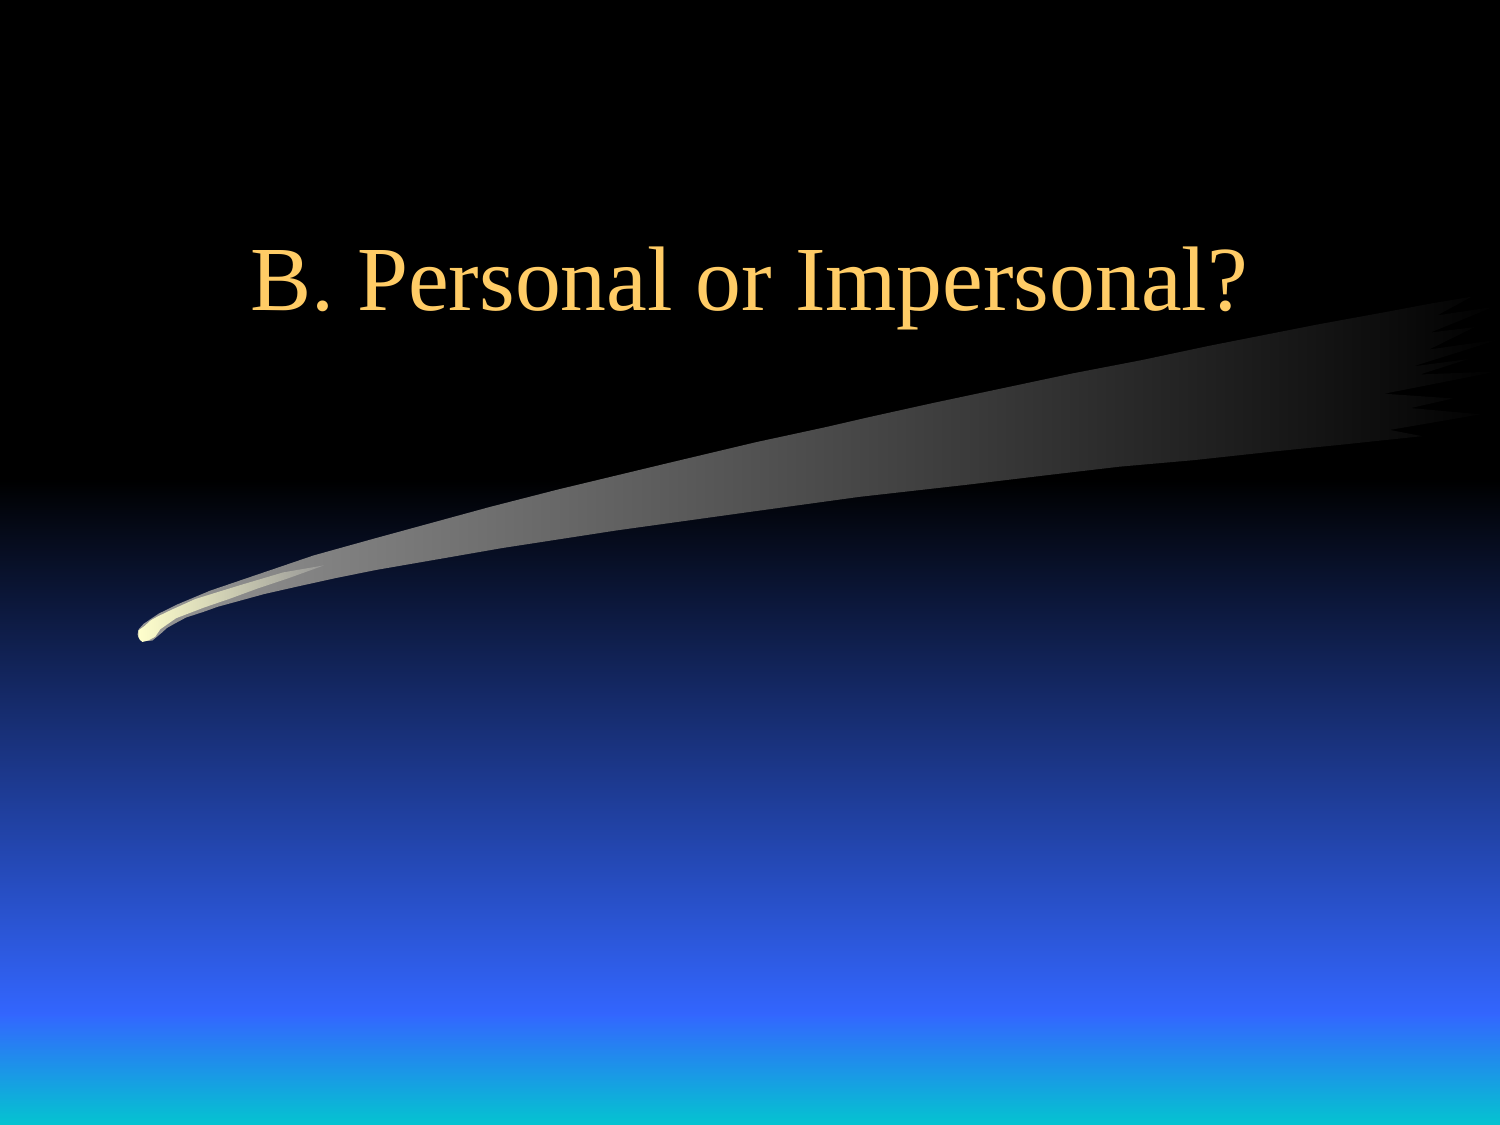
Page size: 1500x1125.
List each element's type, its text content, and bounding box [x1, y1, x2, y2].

title B. Personal or Impersonal? [112, 185, 1388, 374]
